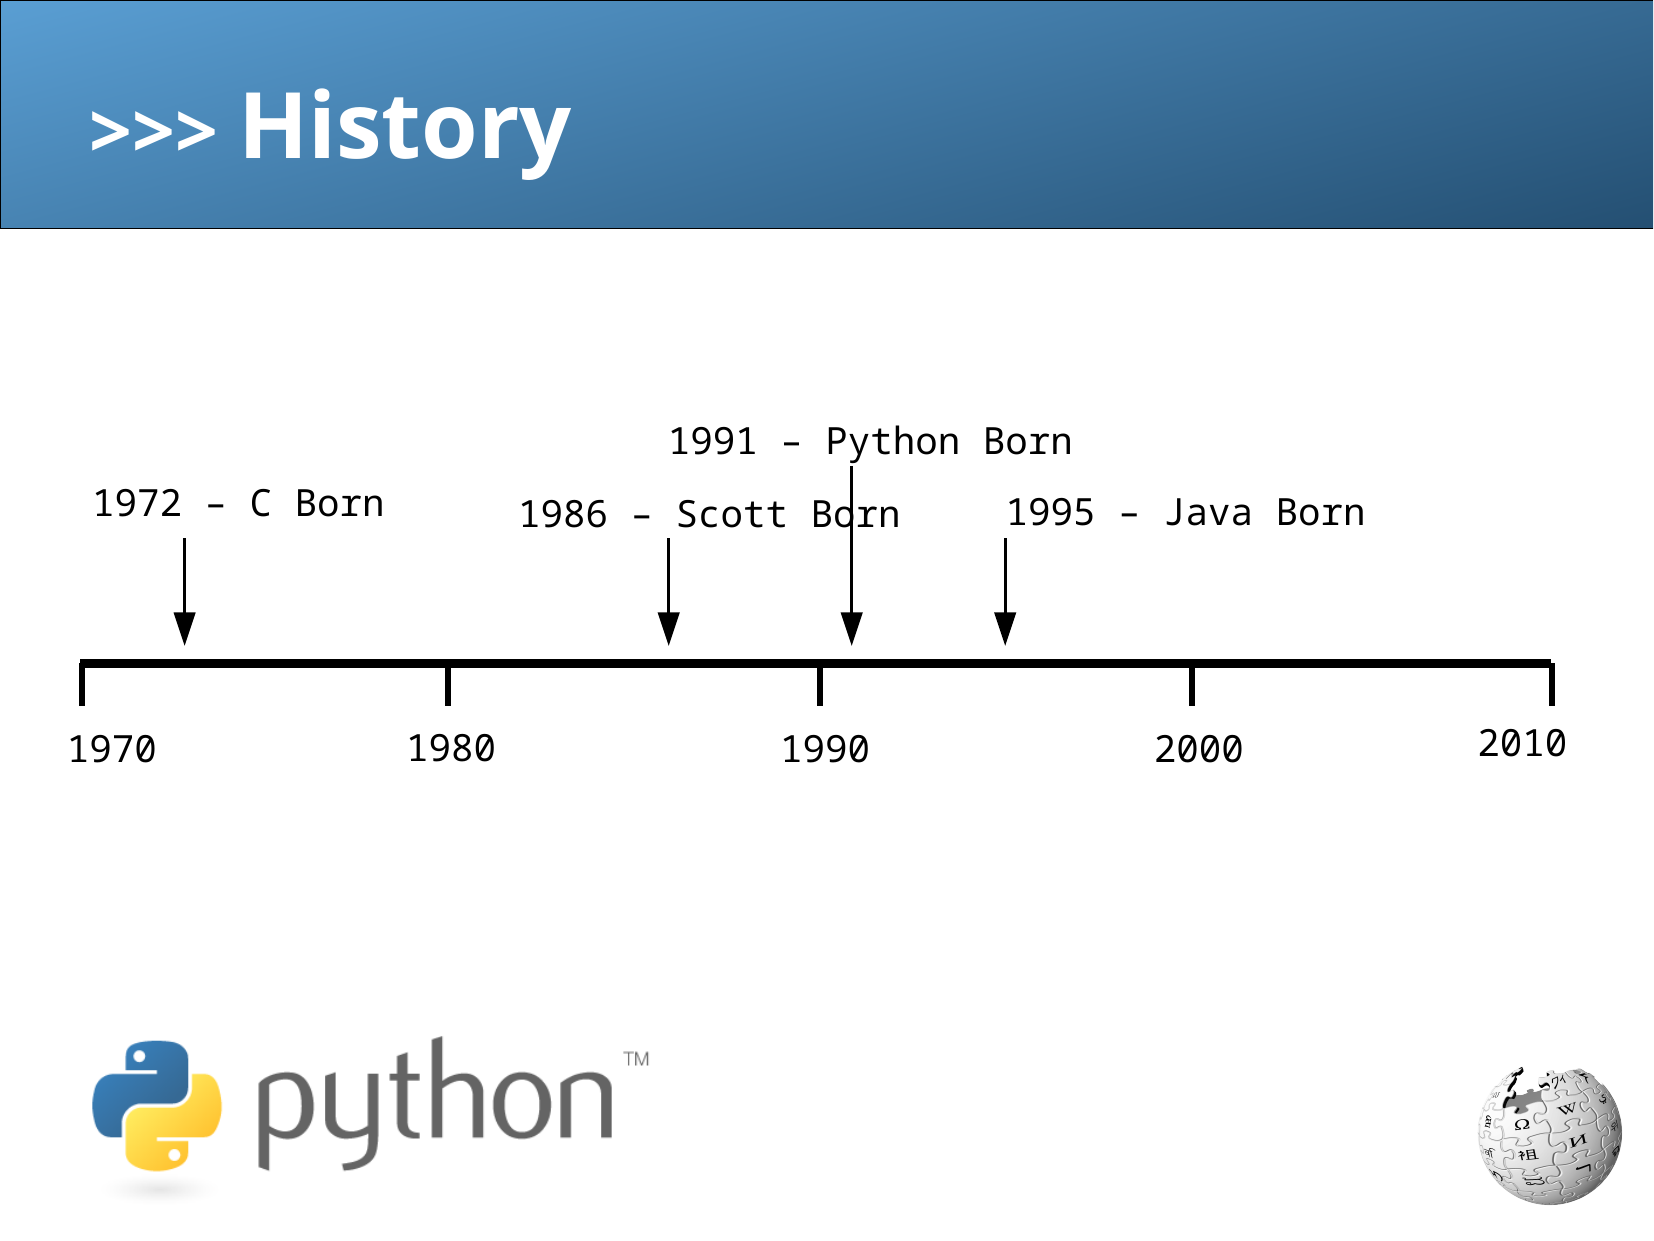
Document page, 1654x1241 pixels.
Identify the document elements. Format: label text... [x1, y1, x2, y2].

text_box 1995 – Java Born [990, 478, 1422, 536]
text_box 1990 [765, 715, 894, 773]
text_box 1980 [391, 713, 516, 771]
text_box 1970 [52, 715, 210, 773]
text_box 1972 – C Born [77, 468, 449, 527]
text_box 2000 [1139, 715, 1276, 773]
text_box 1986 – Scott Born [503, 479, 949, 538]
picture [1476, 1065, 1624, 1213]
text_box 1991 – Python Born [653, 407, 1127, 465]
text_box 2010 [1462, 708, 1590, 766]
text_box >>> History [74, 53, 1575, 188]
text_box [0, 0, 1653, 229]
picture [0, 1002, 703, 1241]
